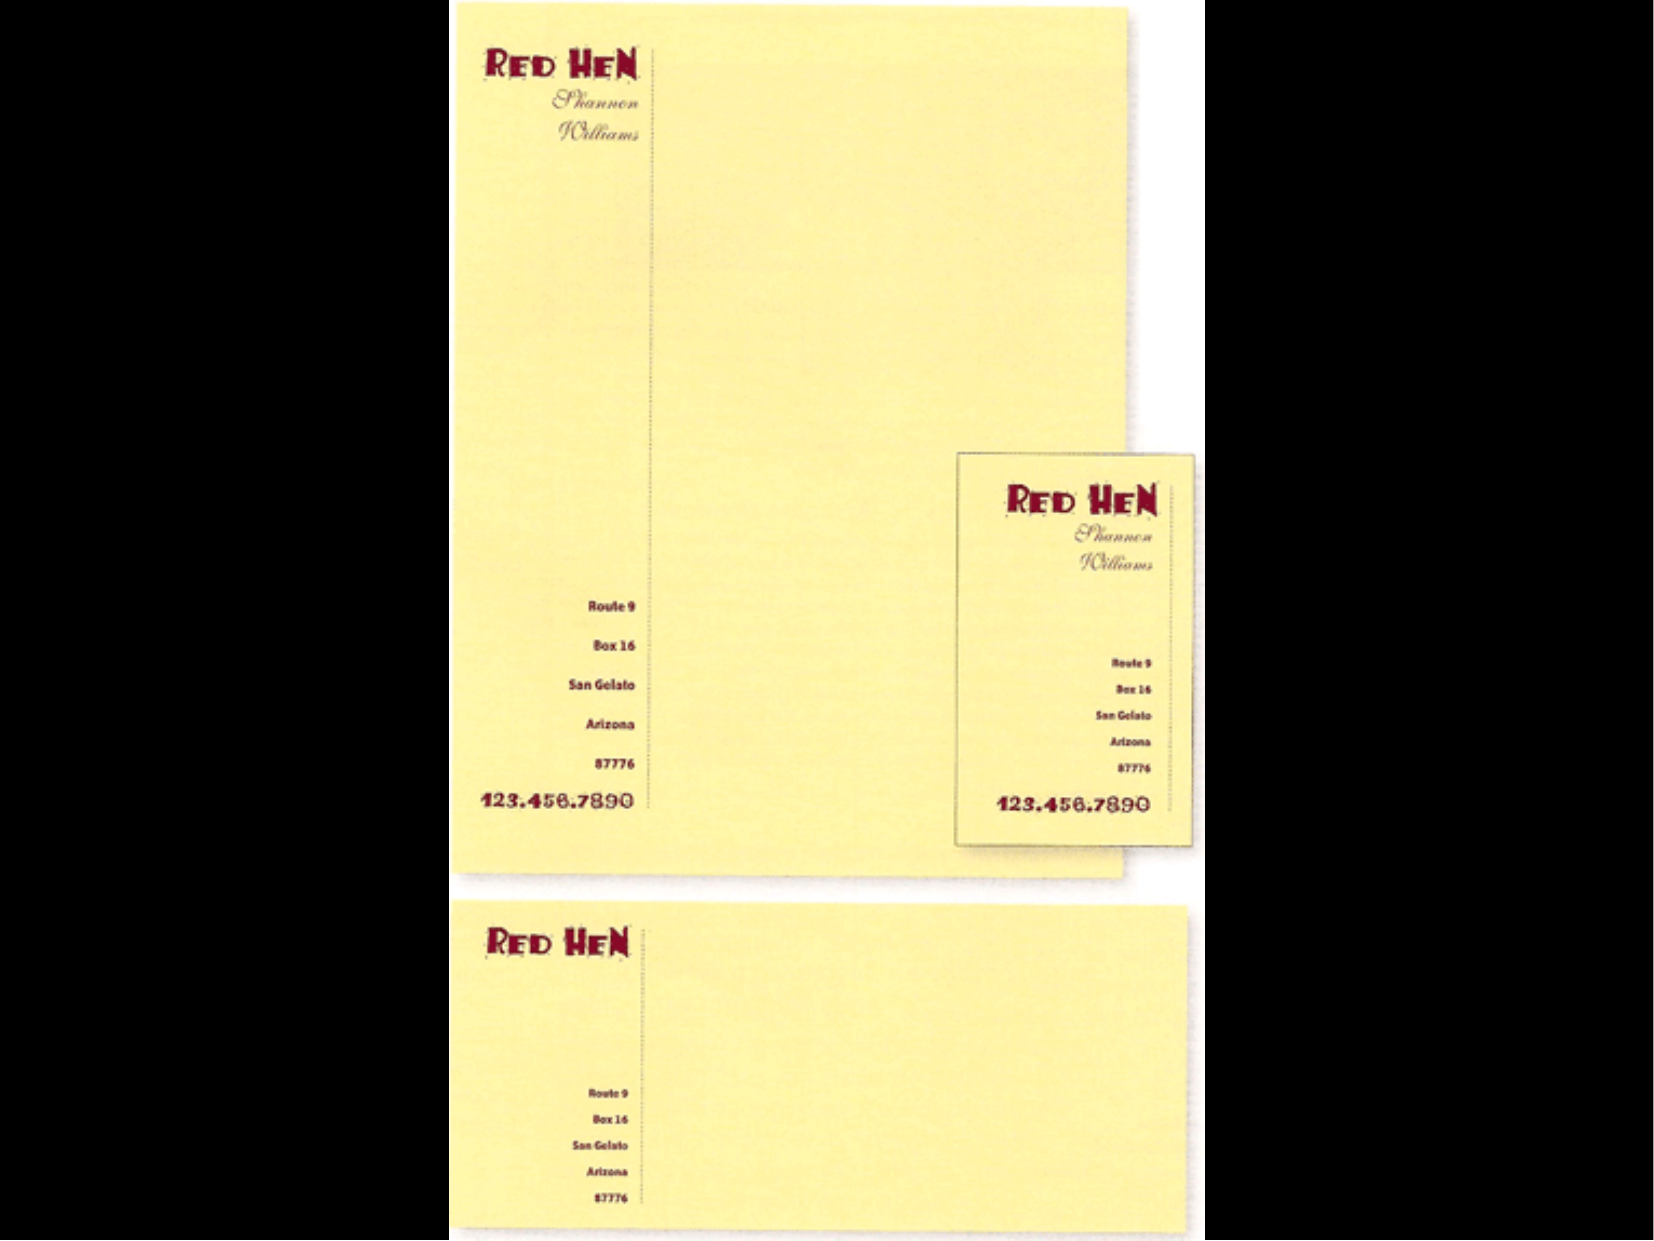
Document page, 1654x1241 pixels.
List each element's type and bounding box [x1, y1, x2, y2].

picture [449, 0, 1205, 1241]
